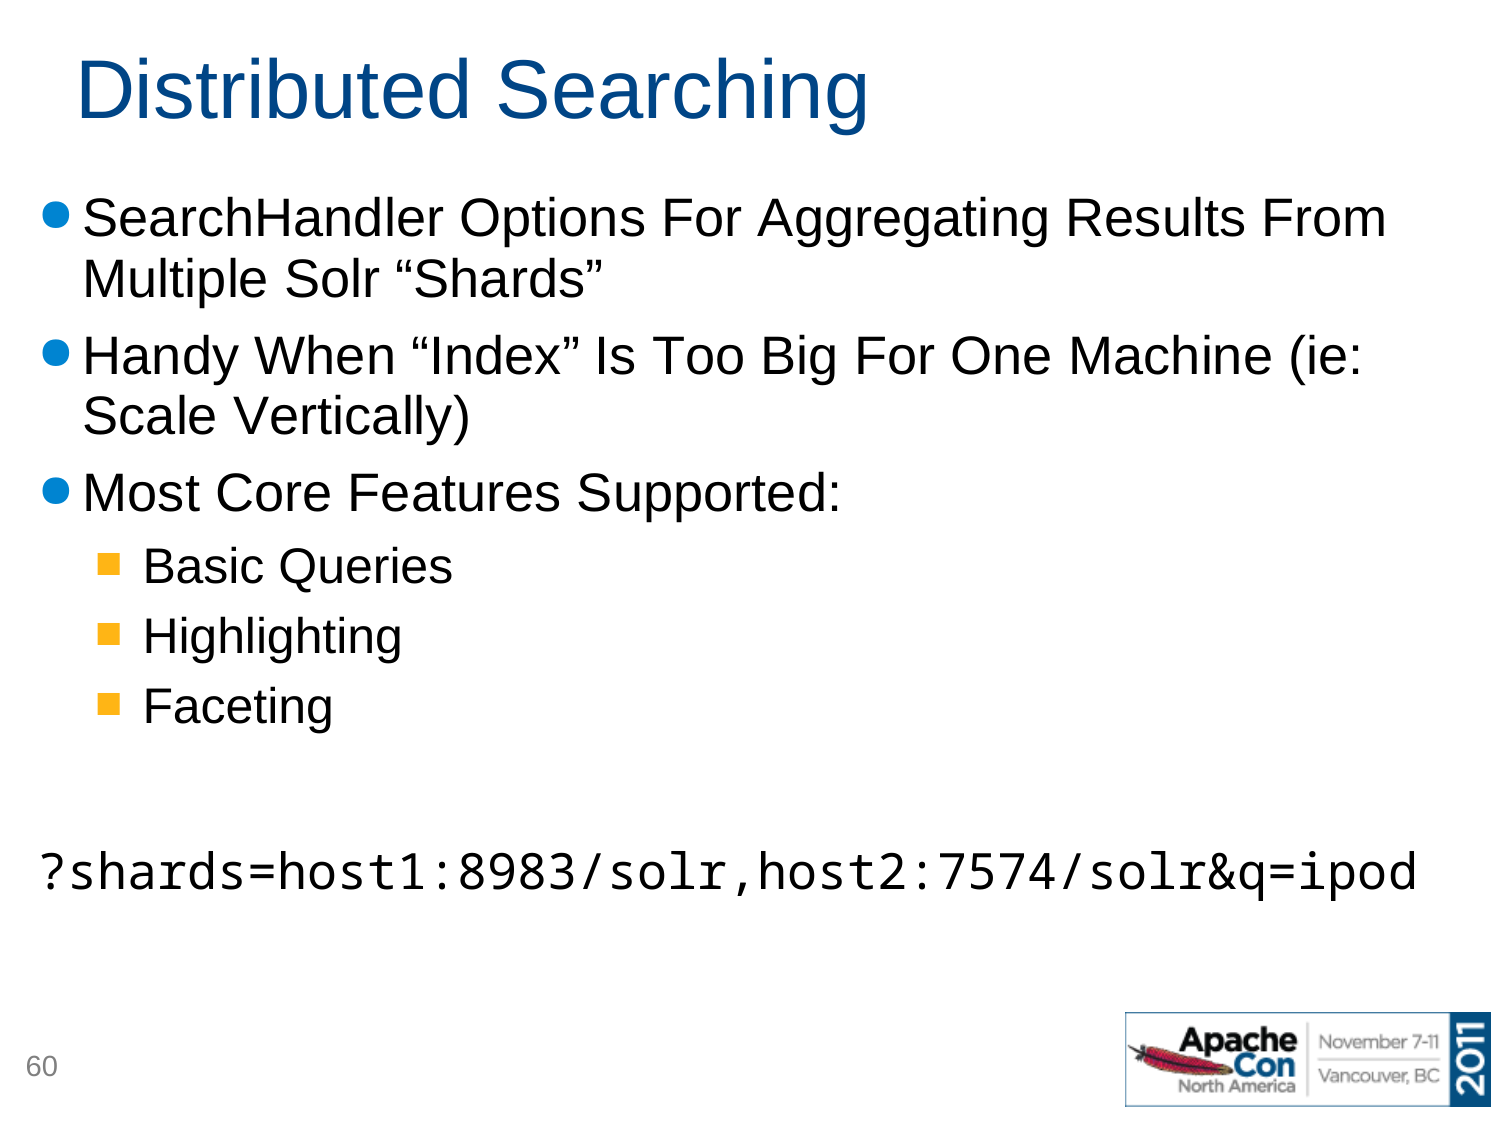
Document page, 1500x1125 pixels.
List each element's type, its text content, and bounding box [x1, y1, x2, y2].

list SearchHandler Options For Aggregating Results From Multiple Solr “Shards” Handy When “Index” Is Too Big For One Machine (ie: Scale Vertically) Most Core Features Supported: Basic Queries Highlighting Faceting ?shards=host1:8983/solr,host2:7574/solr&q=ipod [37, 187, 1463, 991]
title Distributed Searching [75, 0, 1425, 181]
picture [1125, 1012, 1491, 1107]
